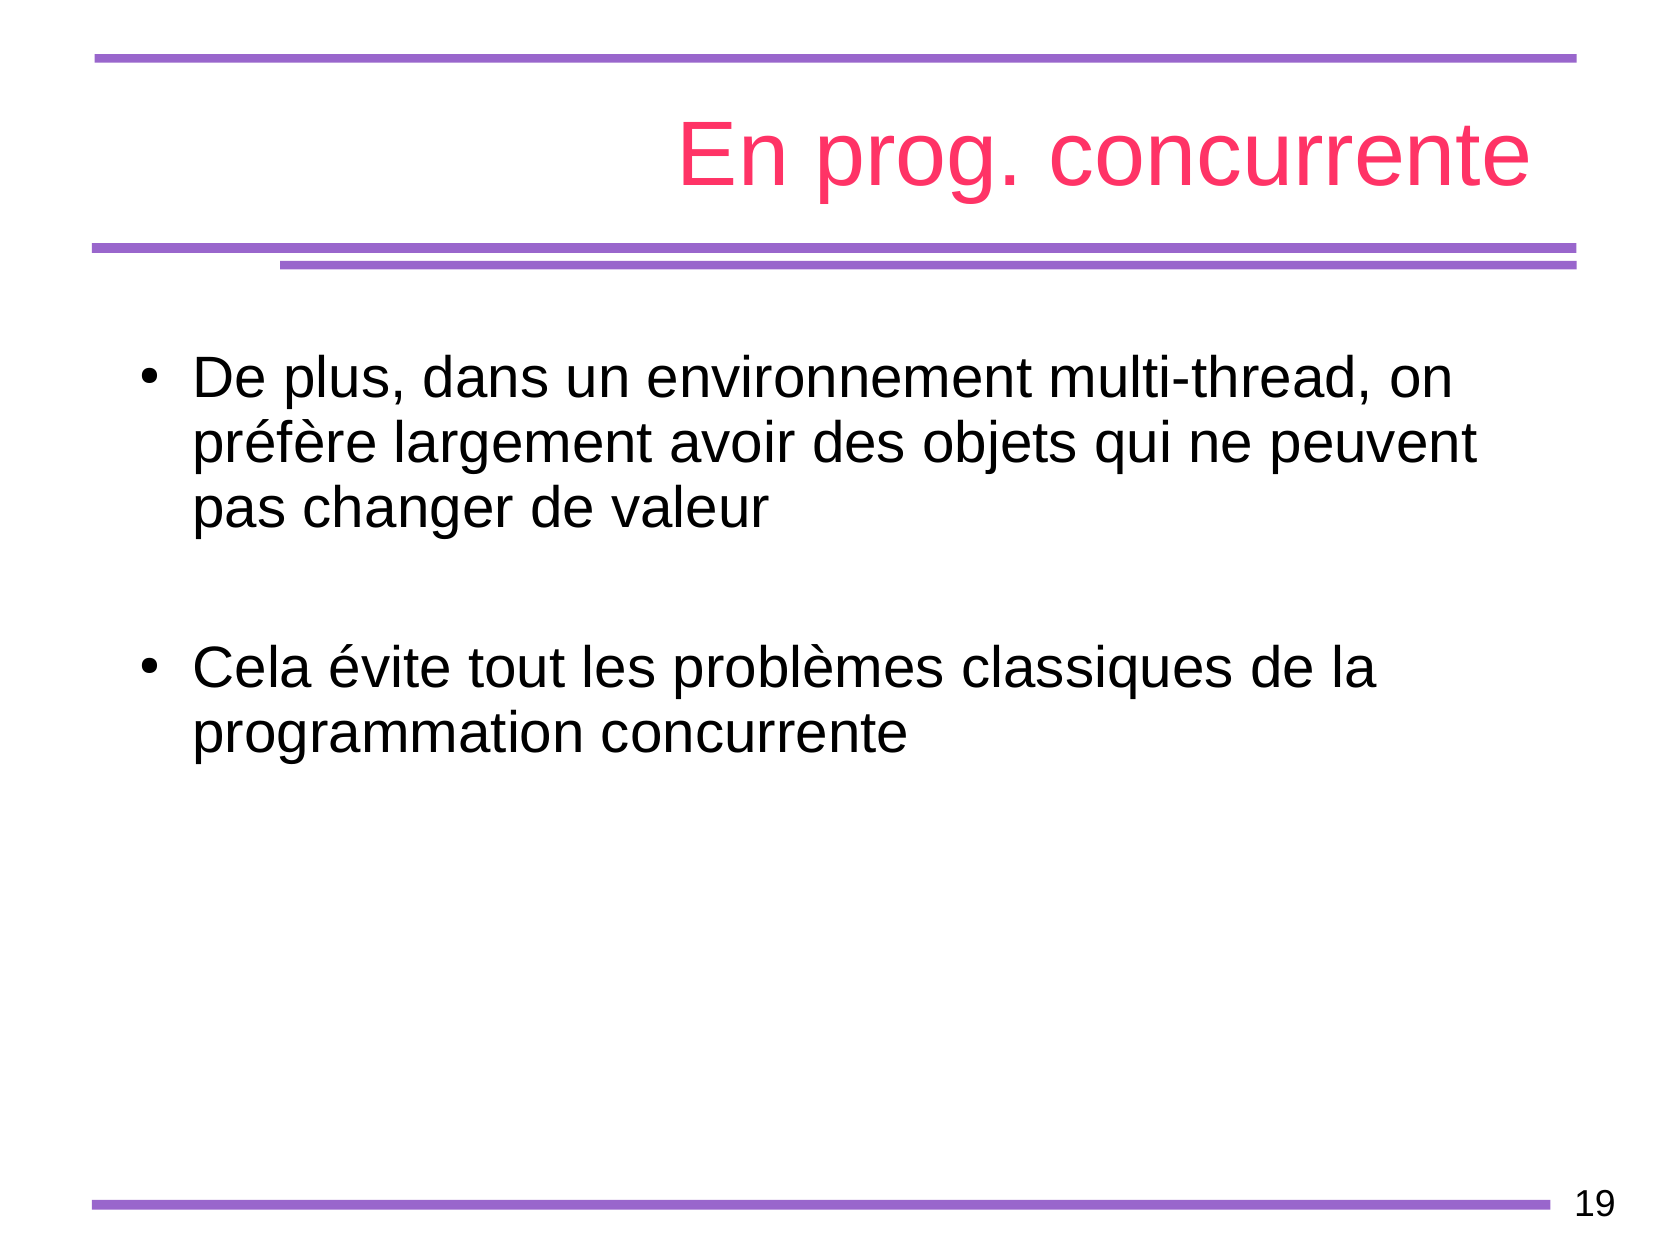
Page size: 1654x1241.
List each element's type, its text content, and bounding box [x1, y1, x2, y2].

title En prog. concurrente [121, 49, 1534, 257]
list De plus, dans un environnement multi-thread, on préfère largement avoir des objets qui ne peuvent pas changer de valeur Cela évite tout les problèmes classiques de la programmation concurrente [121, 344, 1534, 765]
